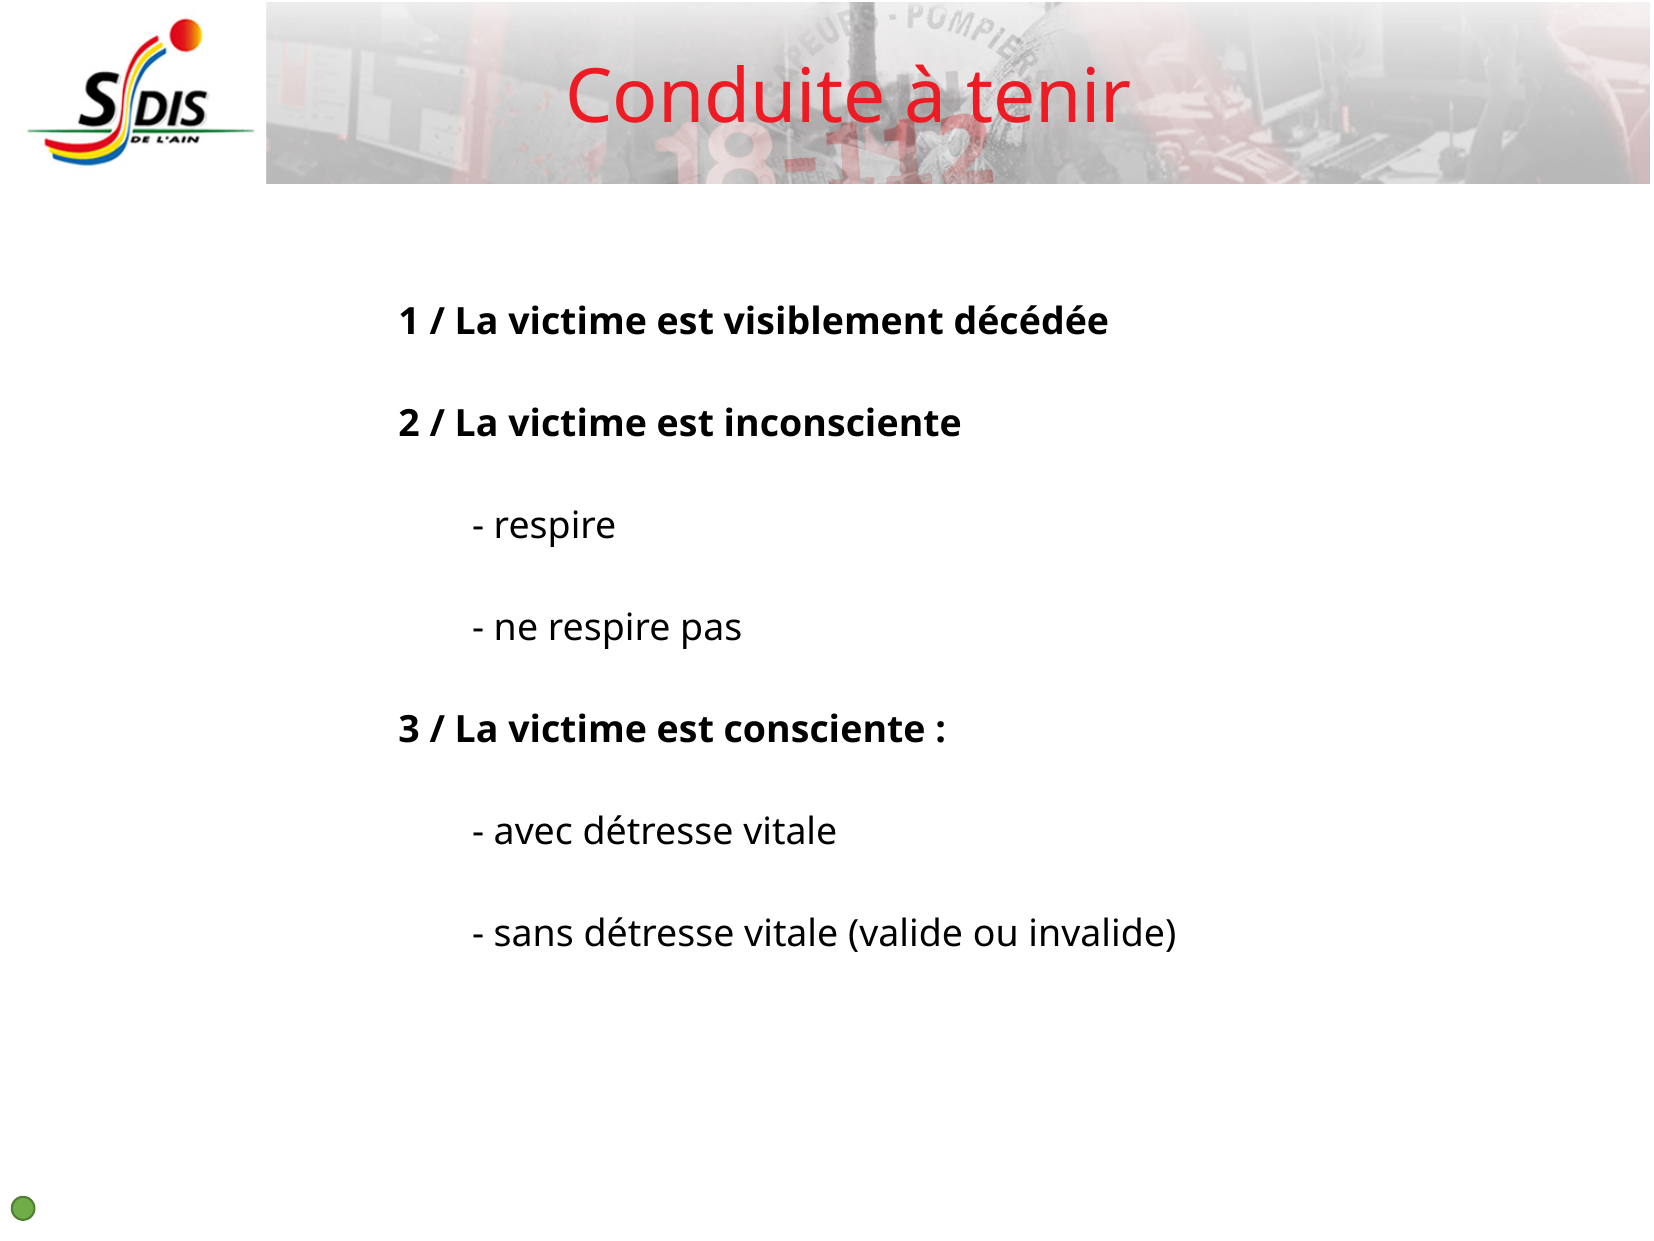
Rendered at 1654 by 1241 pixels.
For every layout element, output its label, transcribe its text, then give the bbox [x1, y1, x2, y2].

title Conduite à tenir [67, 47, 1631, 139]
text_box 1 / La victime est visiblement décédée 2 / La victime est inconsciente - respire - ne respire pas 3 / La victime est consciente : - avec détresse vitale - sans détresse vitale (valide ou invalide) [383, 287, 1247, 897]
picture [11, 2, 1650, 184]
text_box [11, 1196, 35, 1220]
